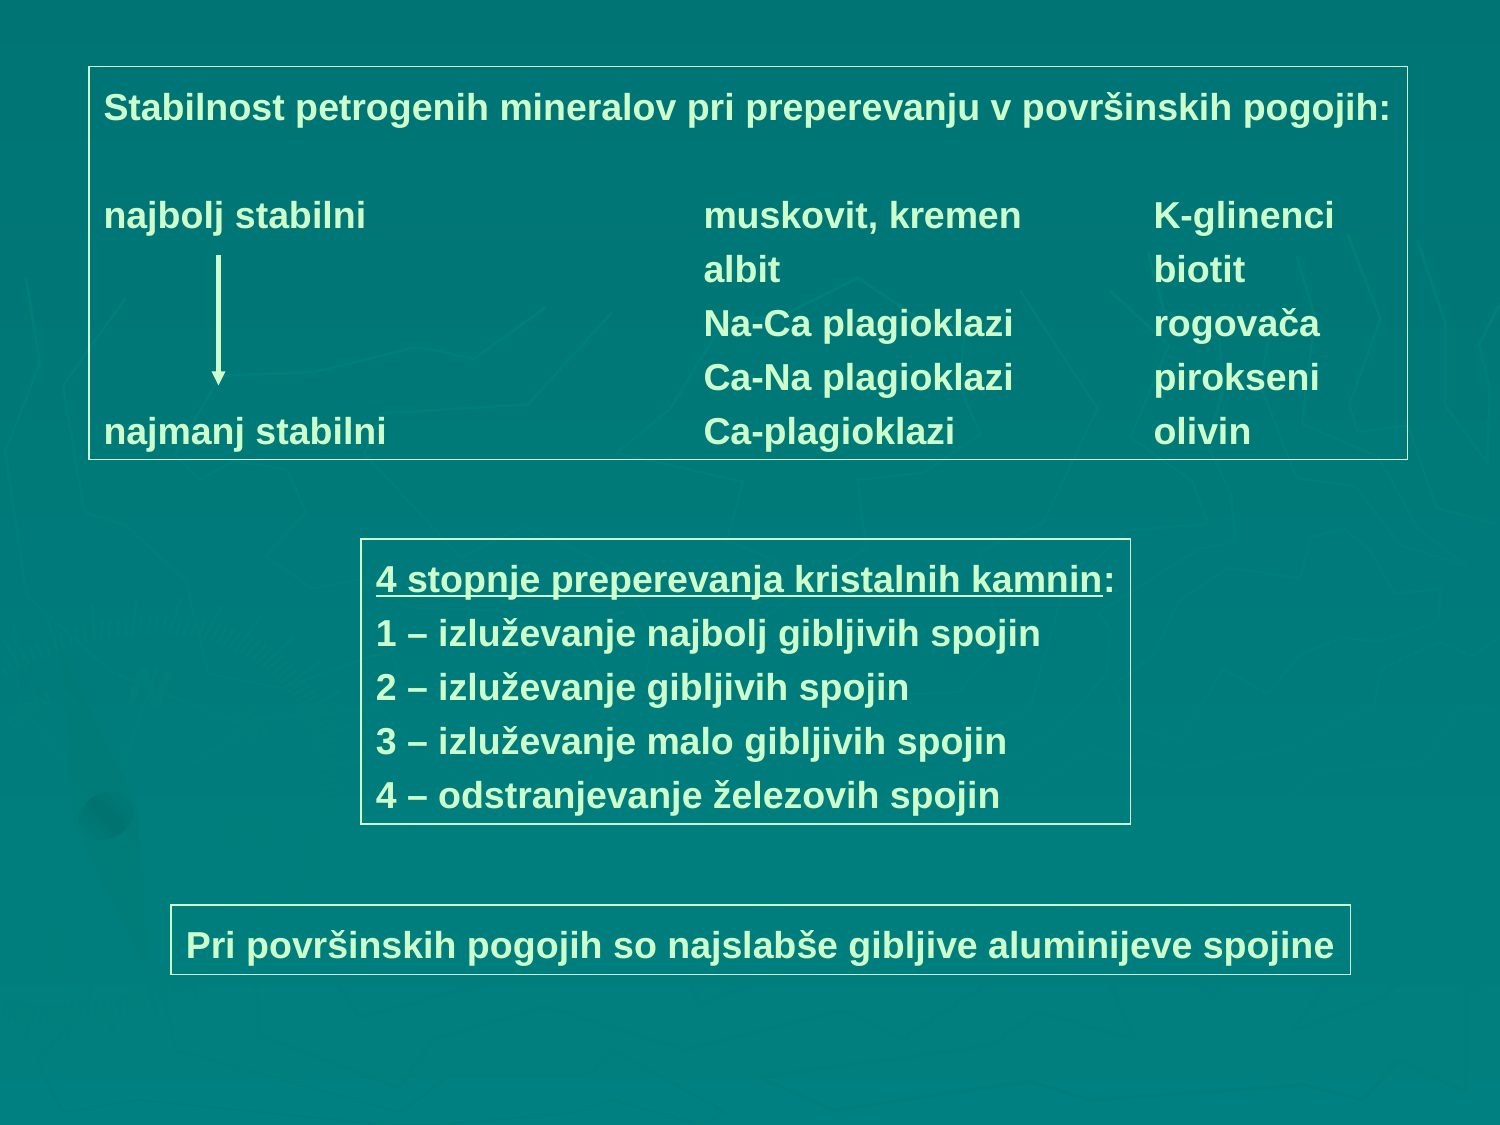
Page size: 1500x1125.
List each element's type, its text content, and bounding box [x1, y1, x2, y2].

text_box 4 stopnje preperevanja kristalnih kamnin: 1 – izluževanje najbolj gibljivih spojin 2 – izluževanje gibljivih spojin 3 – izluževanje malo gibljivih spojin 4 – odstranjevanje železovih spojin [361, 538, 1131, 825]
text_box Stabilnost petrogenih mineralov pri preperevanju v površinskih pogojih: najbolj stabilni muskovit, kremen K-glinenci albit biotit Na-Ca plagioklazi rogovača Ca-Na plagioklazi pirokseni najmanj stabilni Ca-plagioklazi olivin [88, 66, 1408, 460]
text_box Pri površinskih pogojih so najslabše gibljive aluminijeve spojine [171, 904, 1351, 975]
